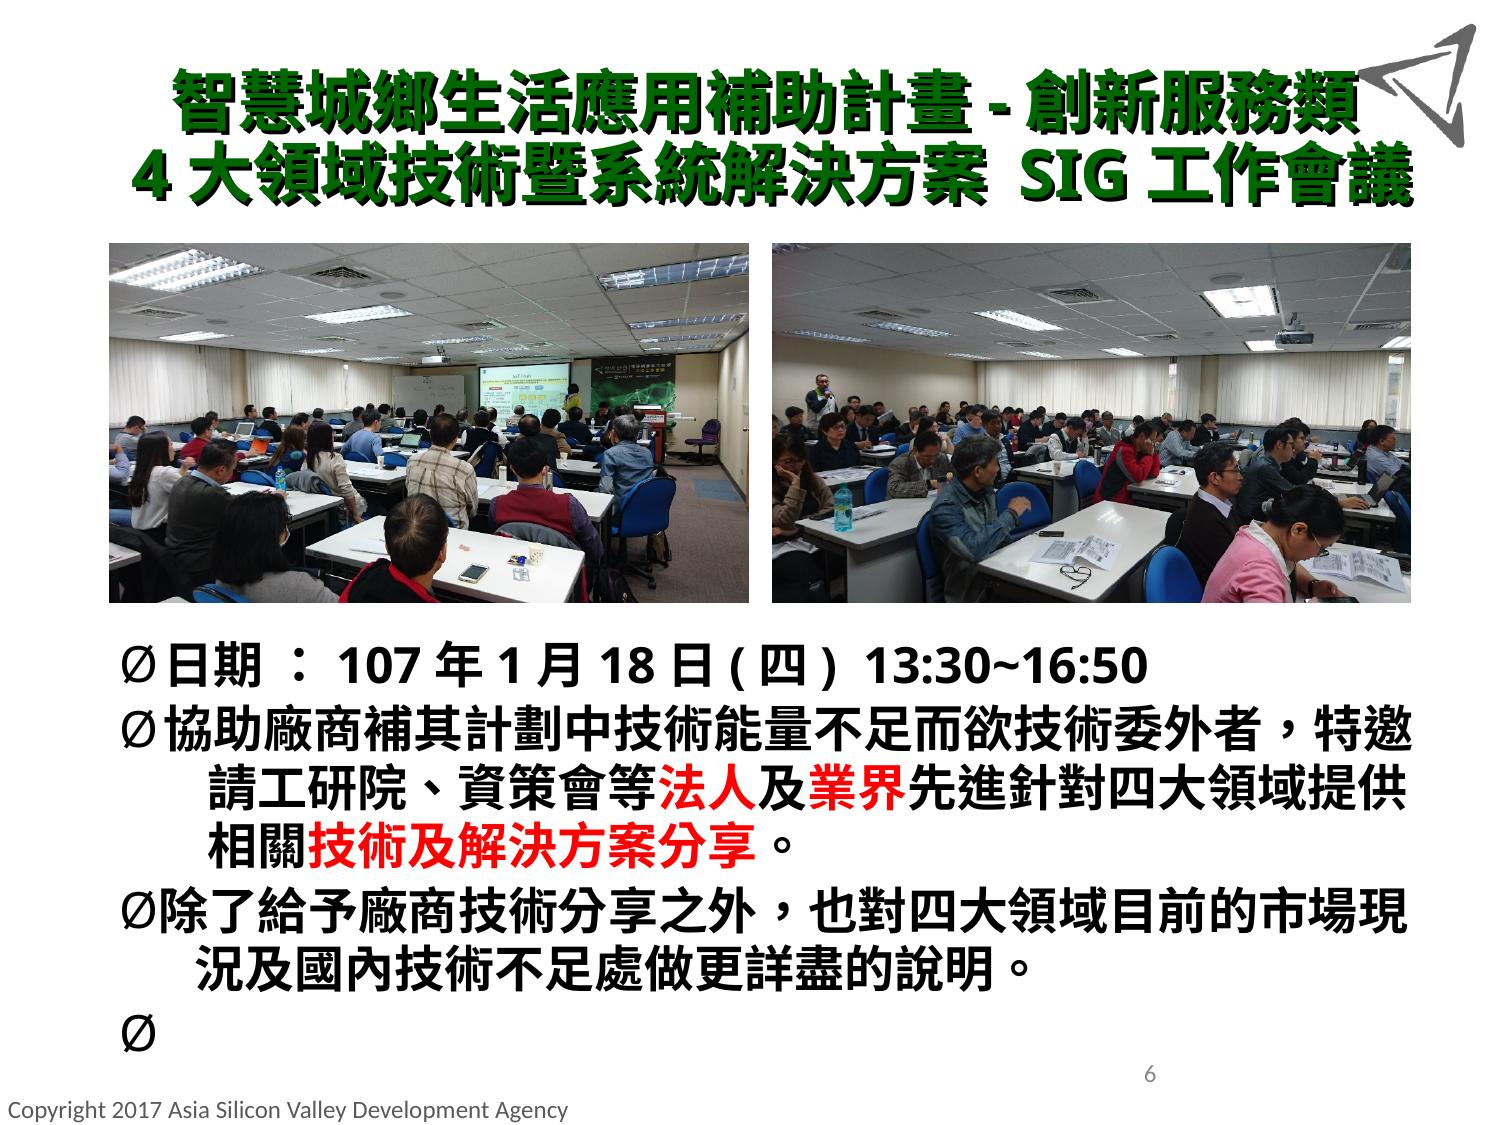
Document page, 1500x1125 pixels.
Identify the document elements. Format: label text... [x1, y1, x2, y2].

text_box 日期 ：107年1月18日(四) 13:30~16:50 協助廠商補其計劃中技術能量不足而欲技術委外者，特邀請工研院、資策會等法人及業界先進針對四大領域提供相關技術及解決方案分享。 除了給予廠商技術分享之外，也對四大領域目前的市場現況及國內技術不足處做更詳盡的說明。 [104, 627, 1433, 974]
picture [772, 243, 1411, 603]
picture [109, 243, 749, 603]
text_box 6 [1128, 1042, 1467, 1103]
text_box 智慧城鄉生活應用補助計畫-創新服務類 4大領域技術暨系統解決方案 SIG工作會議 [0, 60, 1500, 278]
